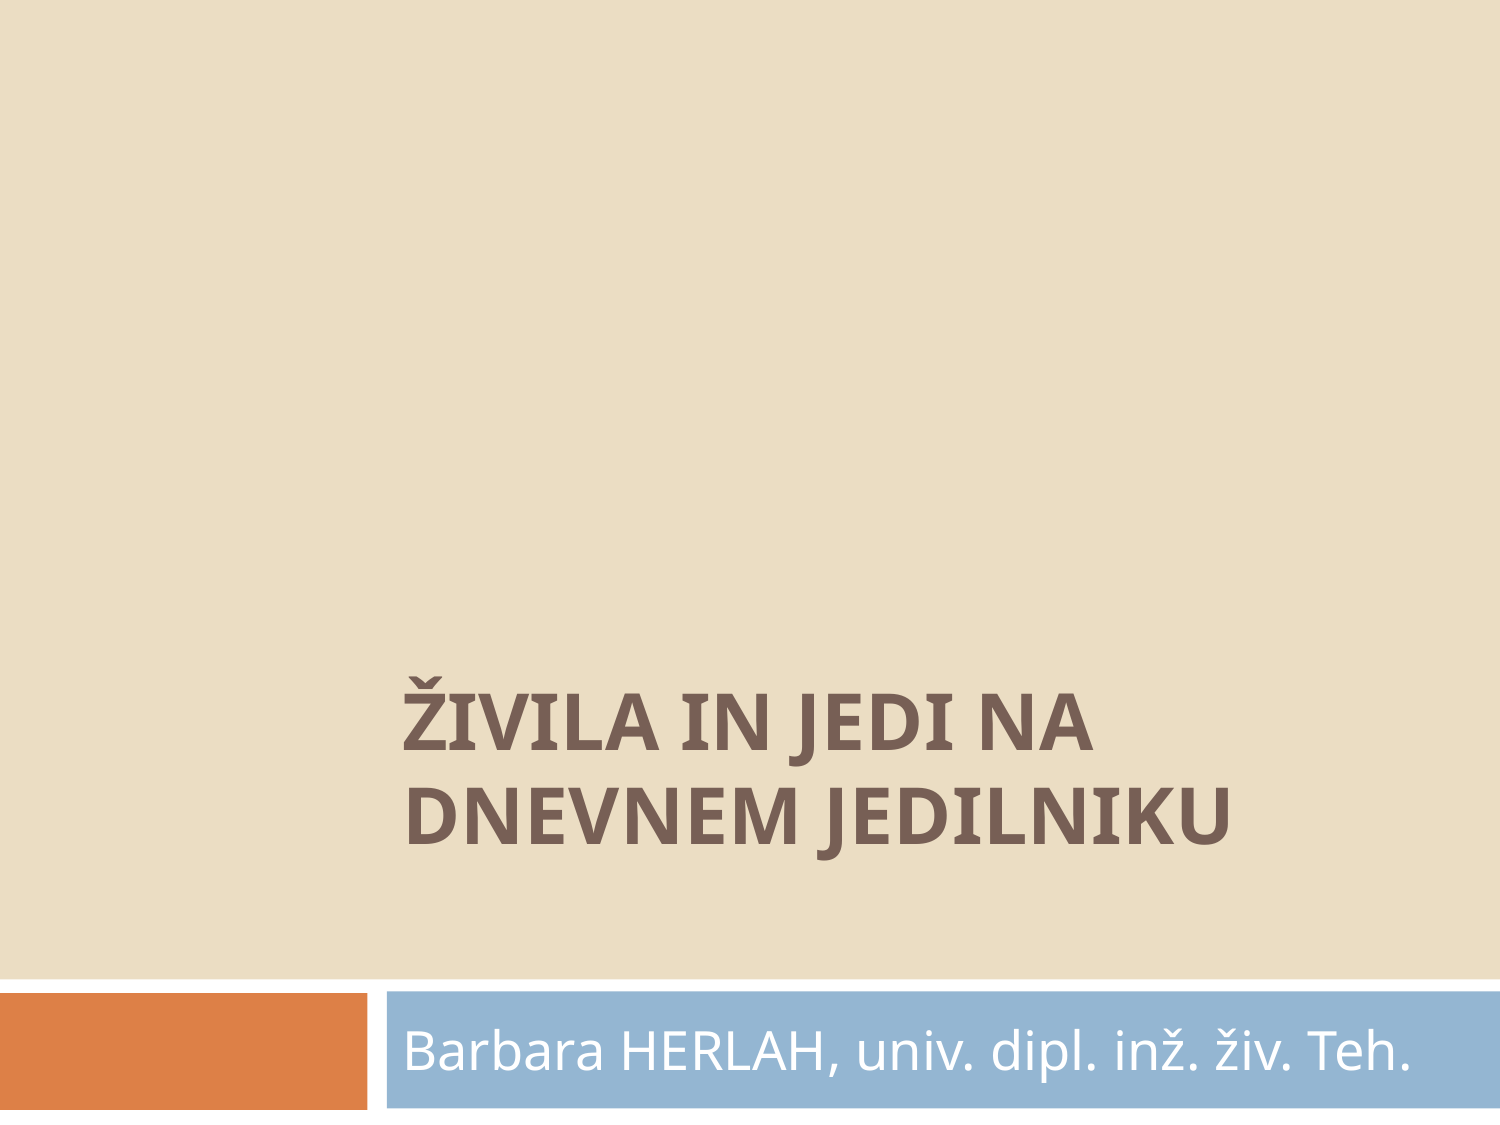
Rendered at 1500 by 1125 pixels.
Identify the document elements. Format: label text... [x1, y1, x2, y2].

title ŽIVILA IN JEDI NA DNEVNEM JEDILNIKU [387, 662, 1450, 963]
subtitle Barbara HERLAH, univ. dipl. inž. živ. Teh. [387, 992, 1488, 1105]
